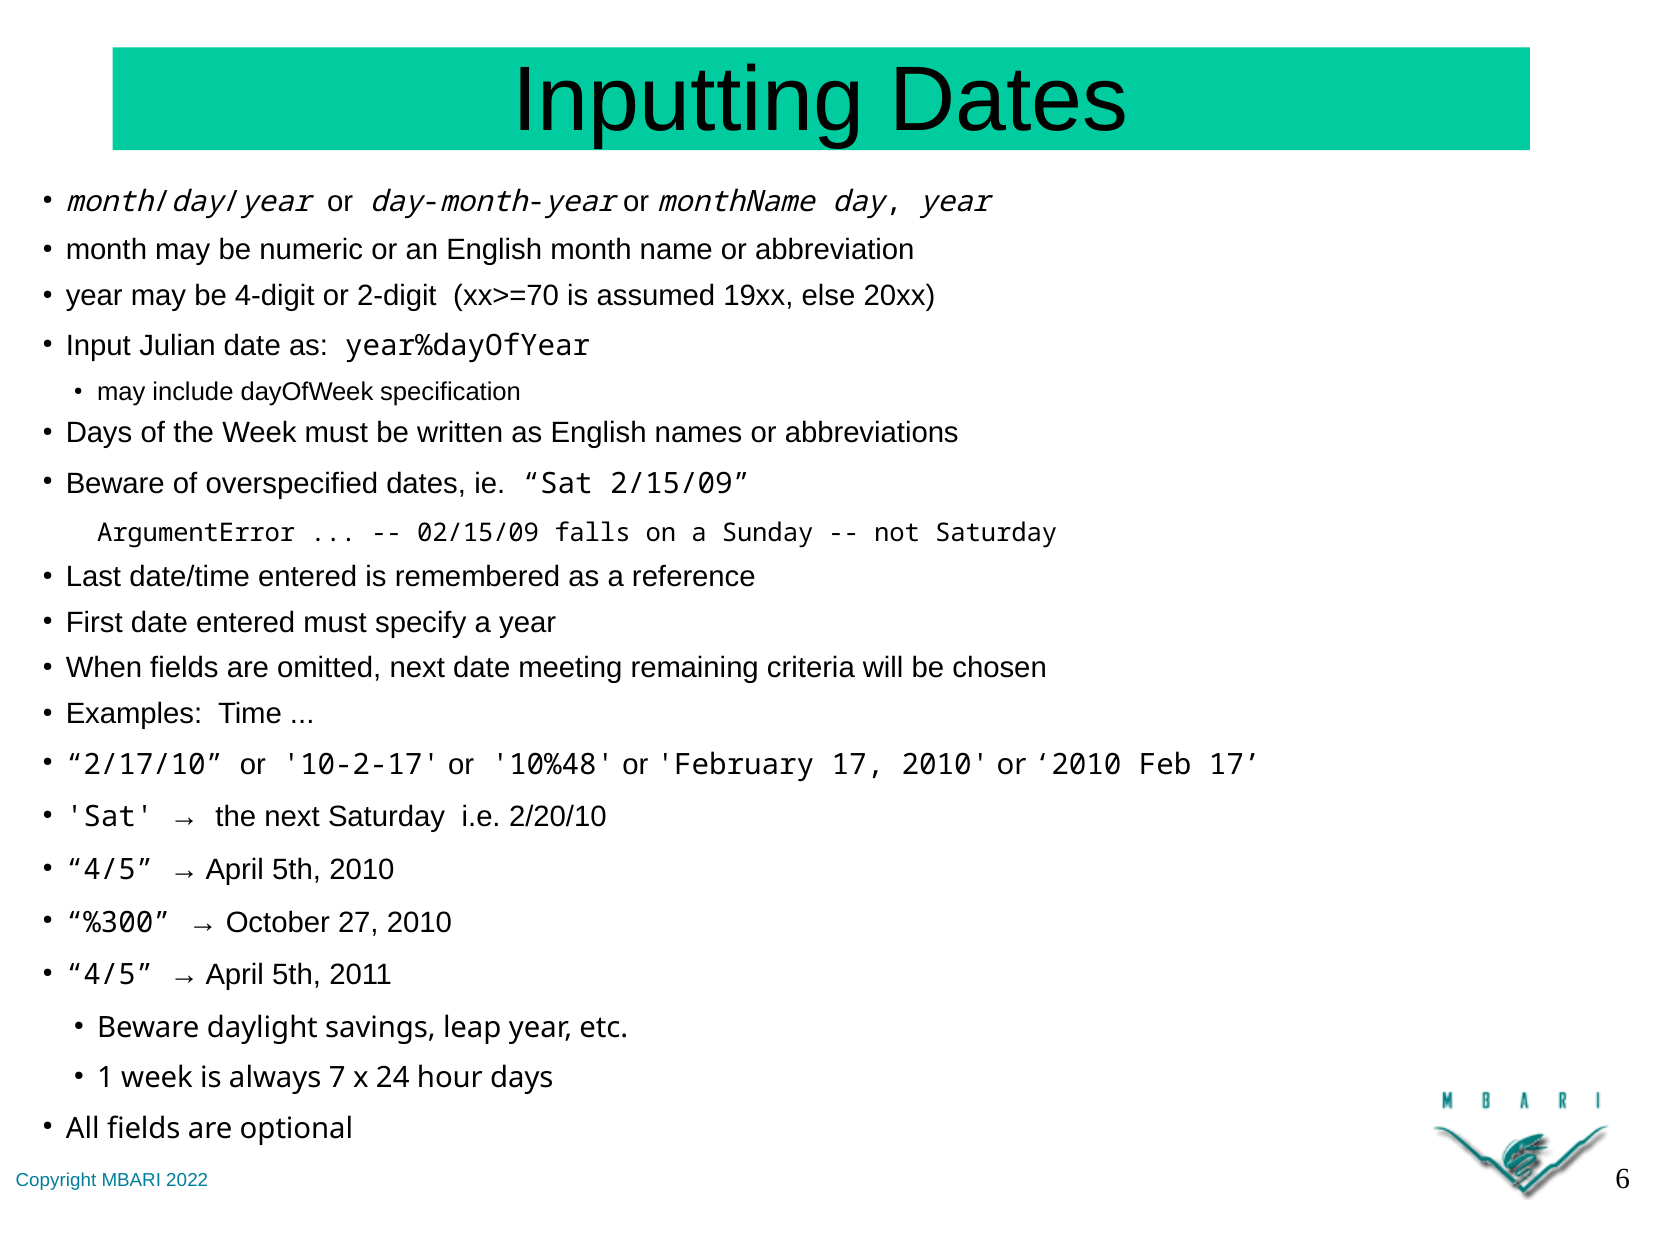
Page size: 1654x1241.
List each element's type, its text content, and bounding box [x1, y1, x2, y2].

title Inputting Dates [112, 47, 1530, 151]
picture [1426, 1091, 1613, 1200]
list month/day/year or day-month-year or monthName day, year month may be numeric or an English month name or abbreviation year may be 4-digit or 2-digit (xx>=70 is assumed 19xx, else 20xx) Input Julian date as: year%dayOfYear may include dayOfWeek specification Days of the Week must be written as English names or abbreviations Beware of overspecified dates, ie. “Sat 2/15/09” ArgumentError ... -- 02/15/09 falls on a Sunday -- not Saturday Last date/time entered is remembered as a reference First date entered must specify a year When fields are omitted, next date meeting remaining criteria will be chosen Examples: Time ... “2/17/10” or '10-2-17' or '10%48' or 'February 17, 2010' or ‘2010 Feb 17’ 'Sat' → the next Saturday i.e. 2/20/10 “4/5” → April 5th, 2010 “%300” → October 27, 2010 “4/5” → April 5th, 2011 Beware daylight savings, leap year, etc. 1 week is always 7 x 24 hour days All fields are optional [34, 180, 1610, 1149]
